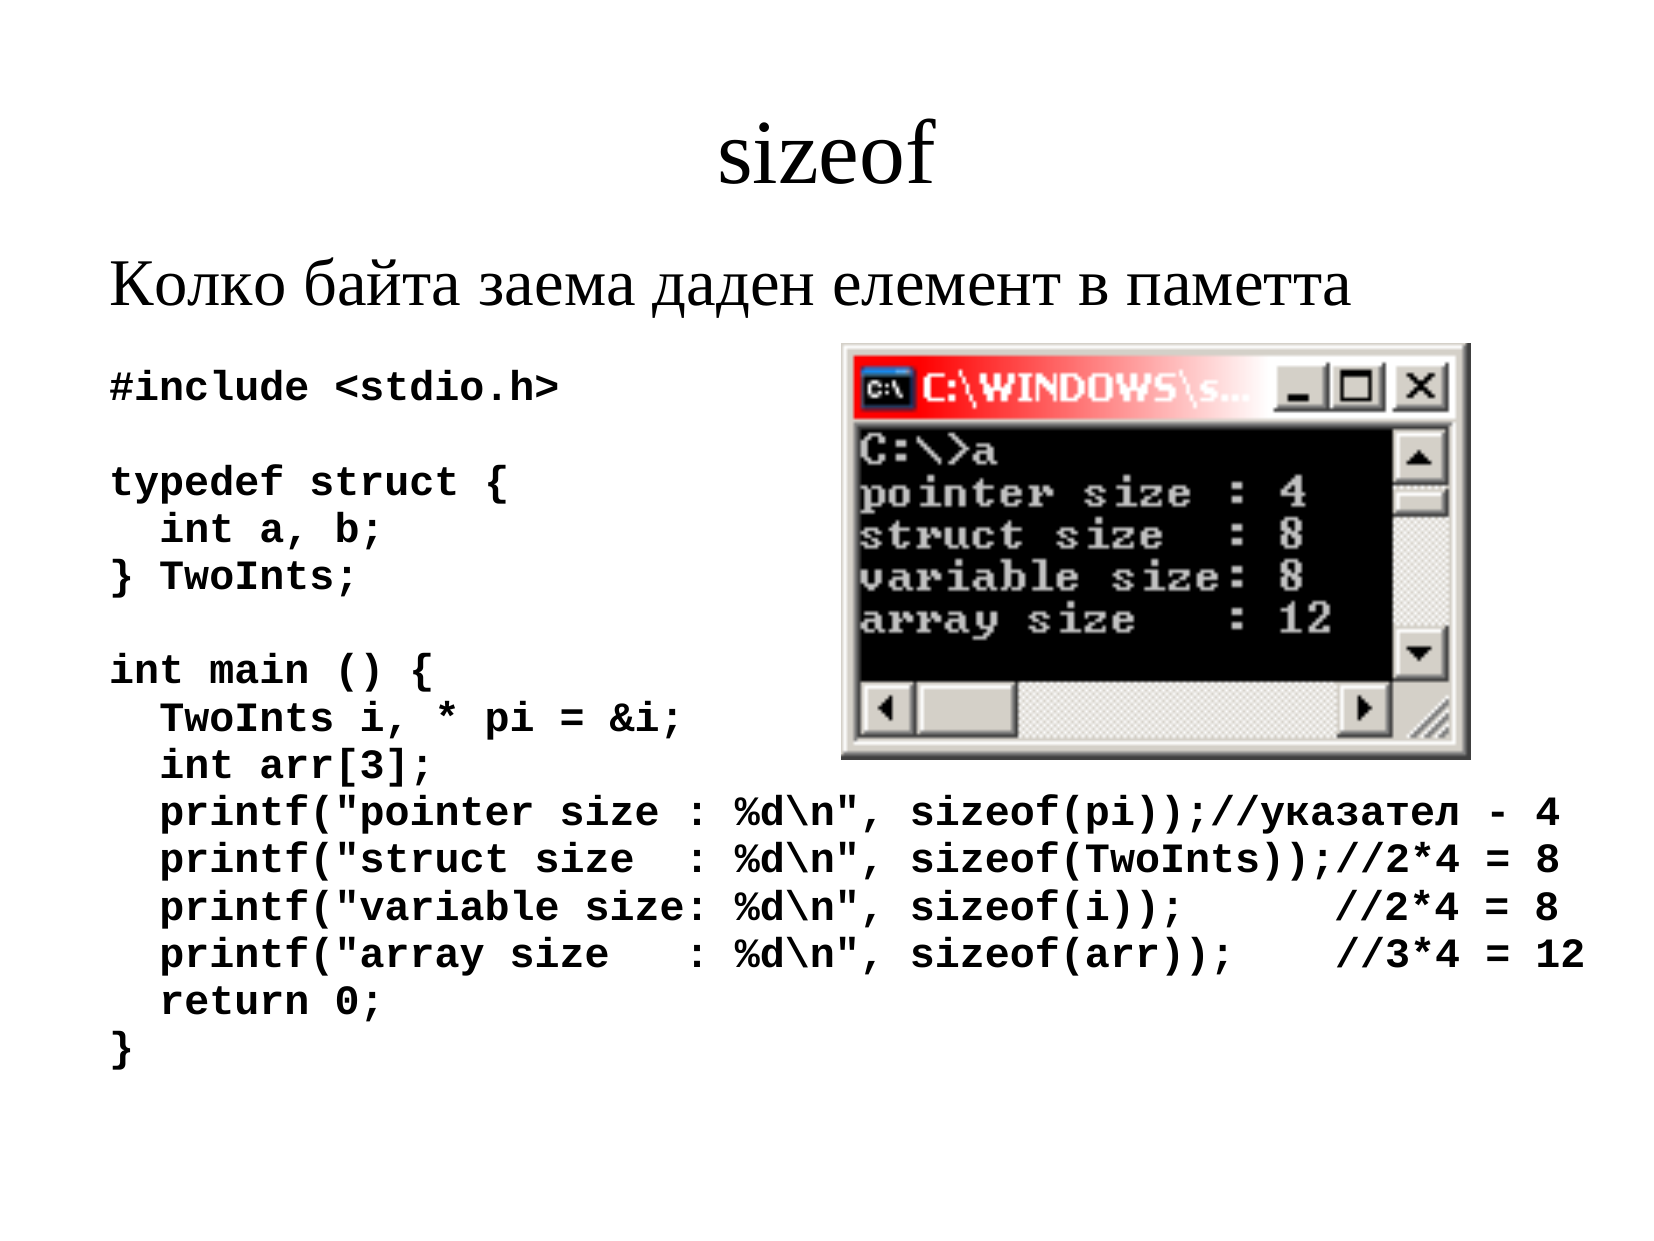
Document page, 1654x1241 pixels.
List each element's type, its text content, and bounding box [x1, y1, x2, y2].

text_box #include <stdio.h> typedef struct { int a, b; } TwoInts; int main () { TwoInts i, * pi = &i; int arr[3]; printf("pointer size : %d\n", sizeof(pi));//указател - 4 printf("struct size : %d\n", sizeof(TwoInts));//2*4 = 8 printf("variable size: %d\n", sizeof(i)); //2*4 = 8 printf("array size : %d\n", sizeof(arr)); //3*4 = 12 return 0; } [94, 358, 1630, 1138]
picture [841, 343, 1471, 760]
title sizeof [82, 49, 1571, 257]
list Колко байта заема даден елемент в паметта [91, 246, 1630, 873]
